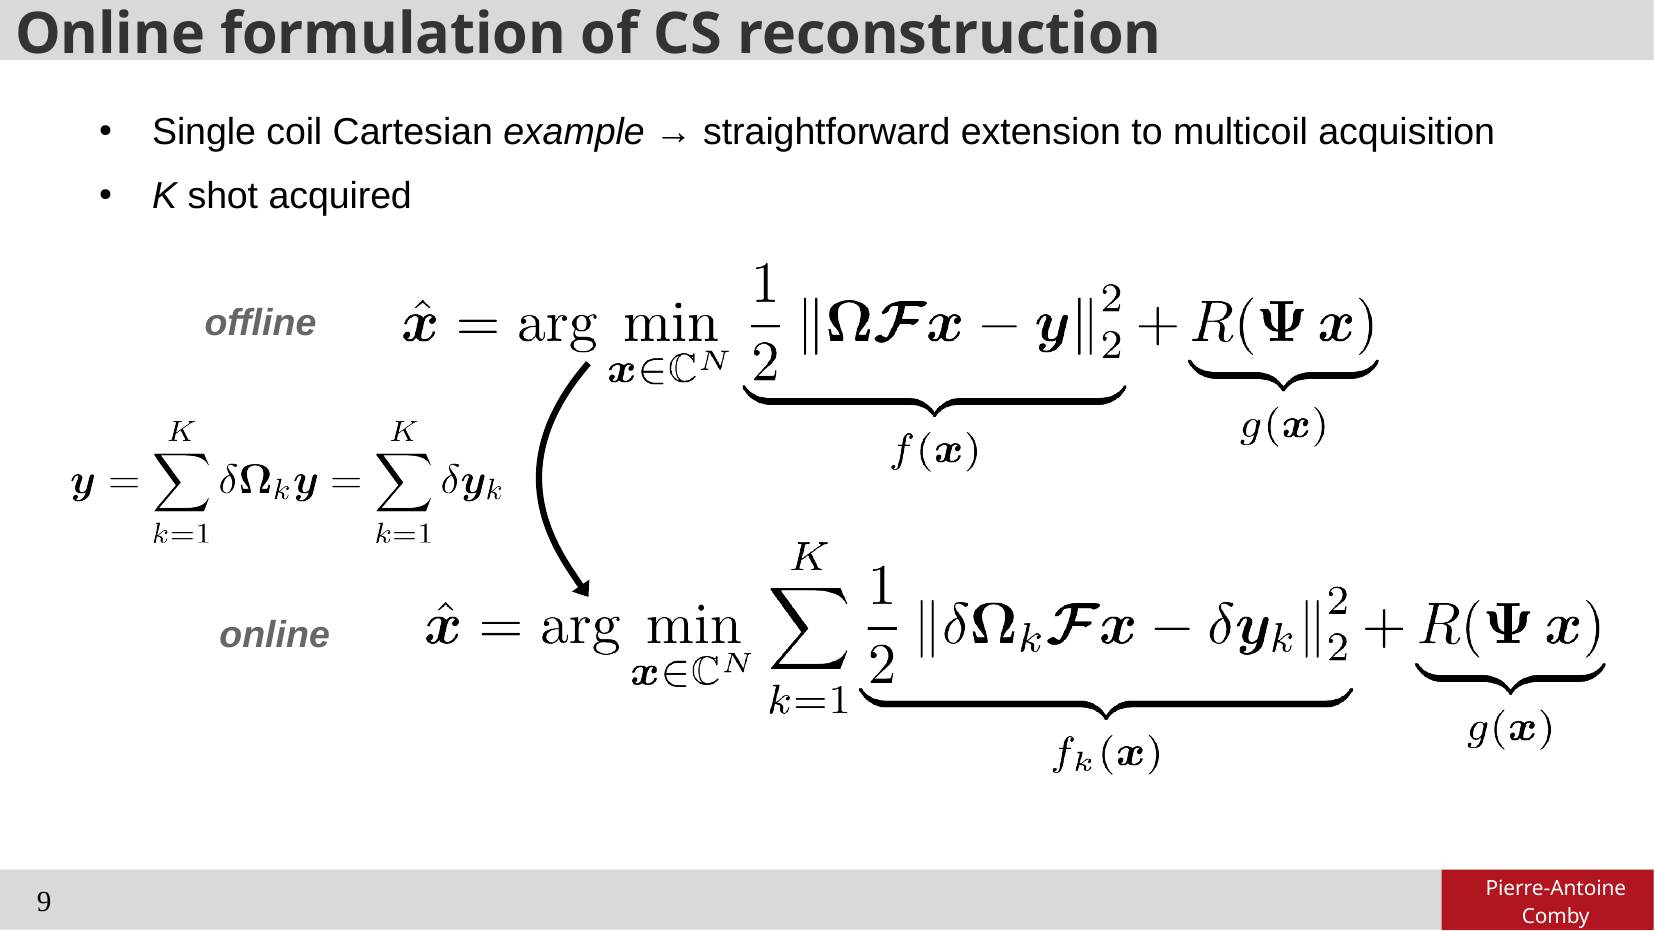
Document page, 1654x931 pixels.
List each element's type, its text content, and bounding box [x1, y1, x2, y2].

list Single coil Cartesian example → straightforward extension to multicoil acquisition K shot acquired [81, 110, 1570, 229]
picture [71, 263, 1606, 775]
text_box online [204, 606, 360, 664]
text_box offline [189, 294, 345, 352]
title Online formulation of CS reconstruction [15, 0, 1504, 66]
